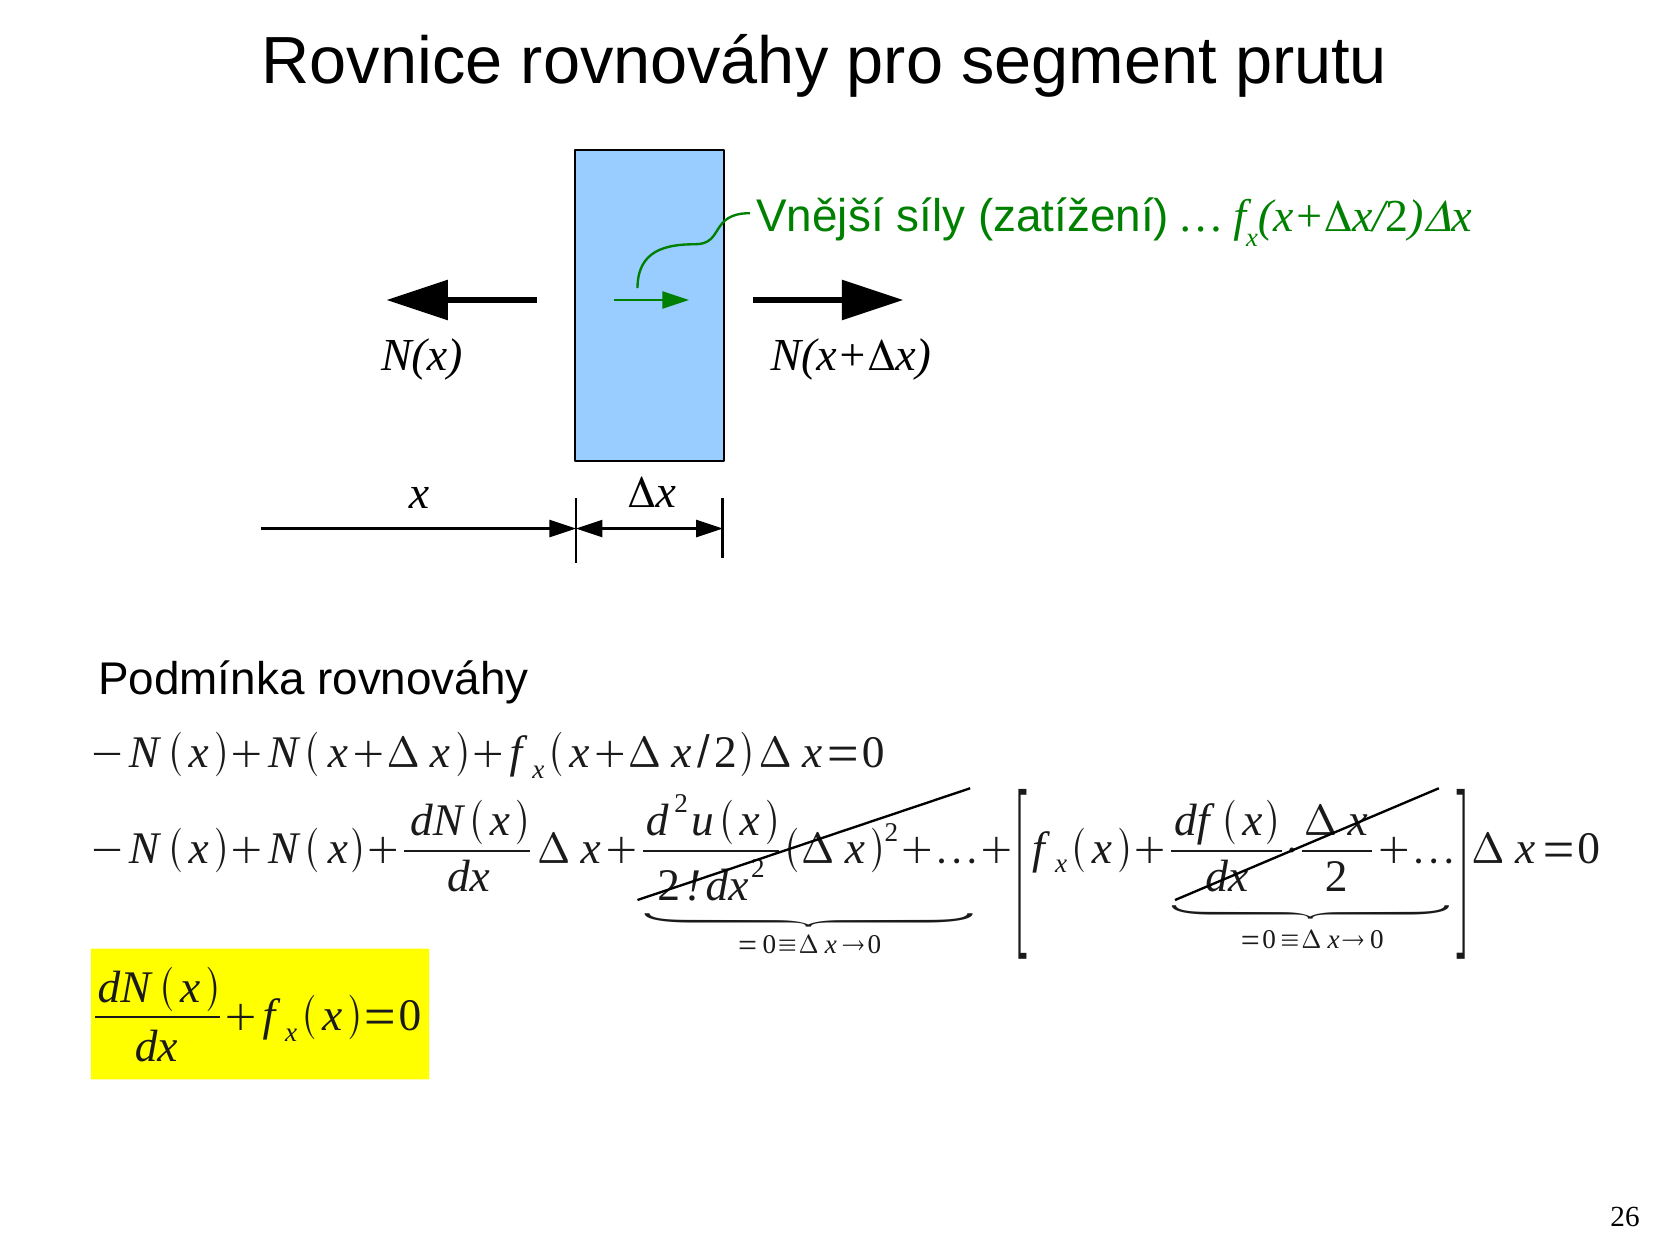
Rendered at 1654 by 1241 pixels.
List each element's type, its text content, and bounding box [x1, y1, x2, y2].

text_box N(x+Dx) [755, 322, 976, 398]
text_box N(x) [366, 322, 506, 393]
chart [75, 728, 1612, 1072]
title Rovnice rovnováhy pro segment prutu [37, 8, 1613, 113]
text_box [574, 149, 725, 461]
text_box x [394, 459, 440, 530]
text_box Podmínka rovnováhy [83, 645, 542, 718]
text_box Dx [612, 459, 708, 535]
text_box [90, 1072, 430, 1080]
text_box Vnější síly (zatížení) … fx(x+Dx/2)Dx [741, 182, 1487, 266]
